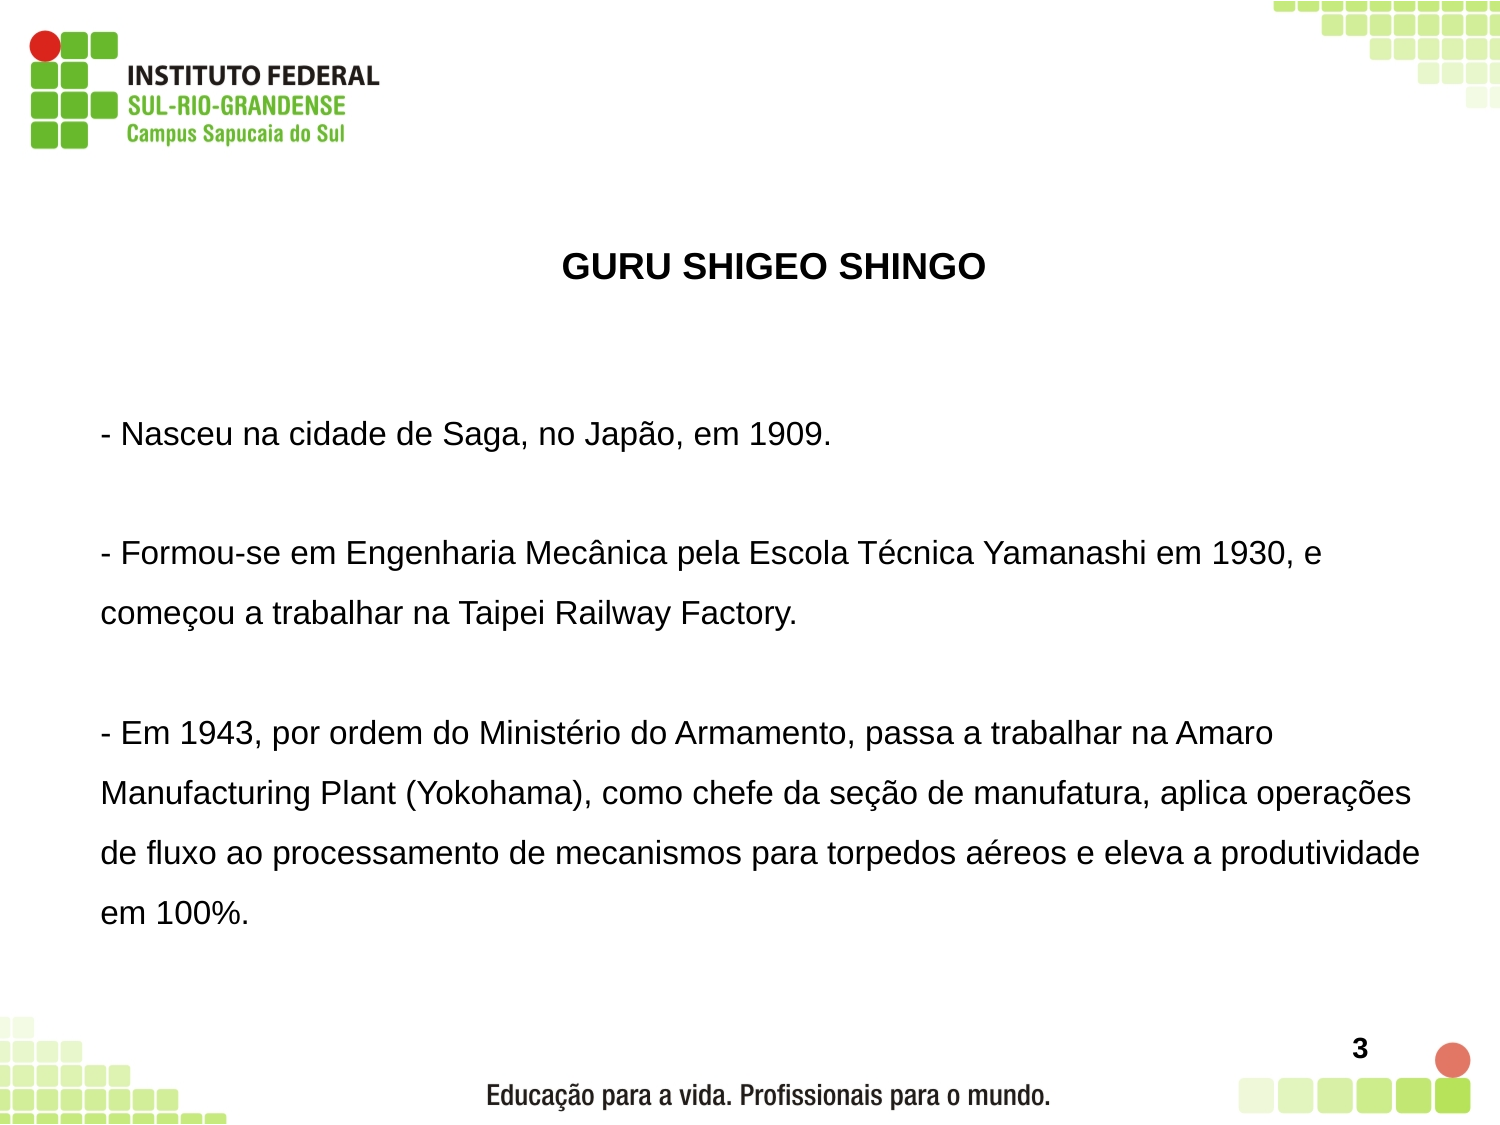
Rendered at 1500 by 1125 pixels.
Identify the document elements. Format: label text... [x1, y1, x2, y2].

title - Nasceu na cidade de Saga, no Japão, em 1909. - Formou-se em Engenharia Mecânica pela Escola Técnica Yamanashi em 1930, e começou a trabalhar na Taipei Railway Factory. - Em 1943, por ordem do Ministério do Armamento, passa a trabalhar na Amaro Manufacturing Plant (Yokohama), como chefe da seção de manufatura, aplica operações de fluxo ao processamento de mecanismos para torpedos aéreos e eleva a produtividade em 100%. [82, 295, 1441, 1028]
text_box GURU SHIGEO SHINGO [138, 234, 1411, 296]
